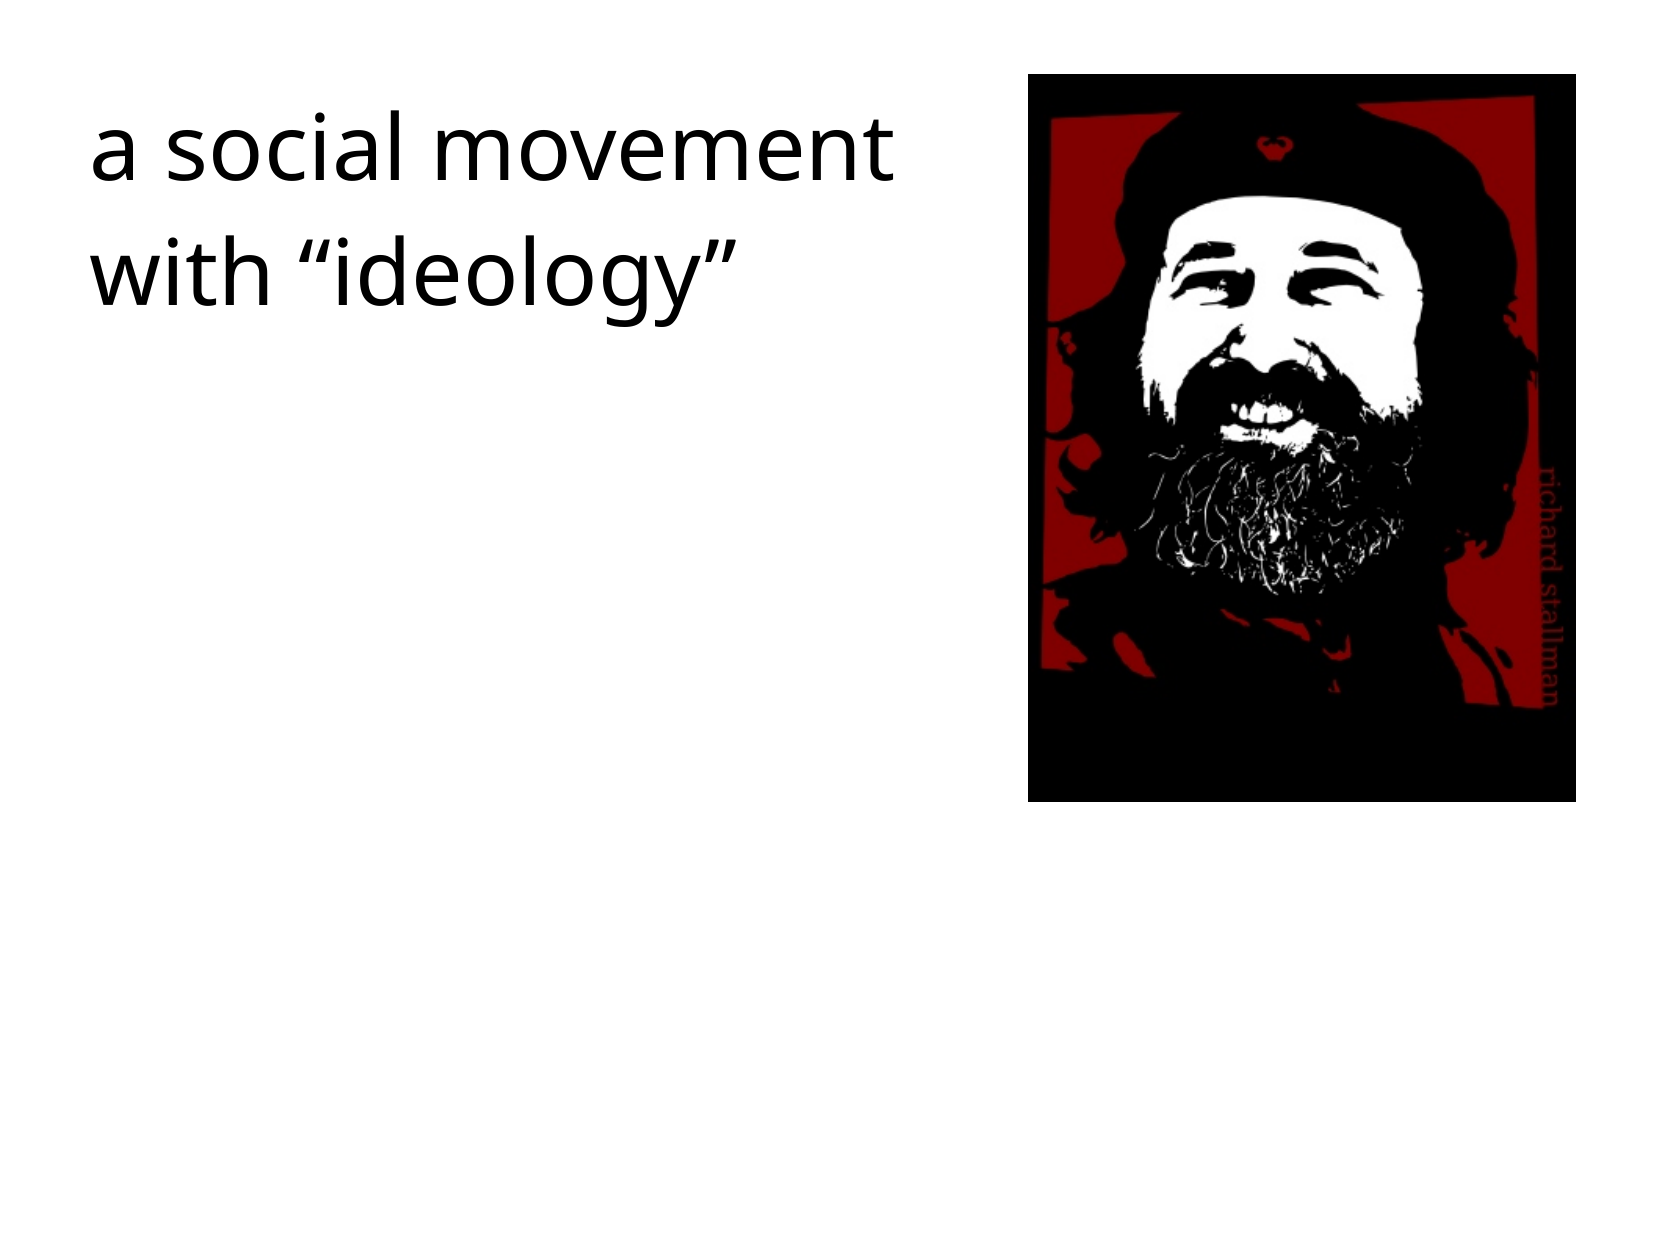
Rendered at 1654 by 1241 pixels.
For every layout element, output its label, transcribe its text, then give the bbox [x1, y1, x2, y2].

text_box a social movement with “ideology” [75, 75, 1351, 601]
picture [1028, 74, 1576, 802]
